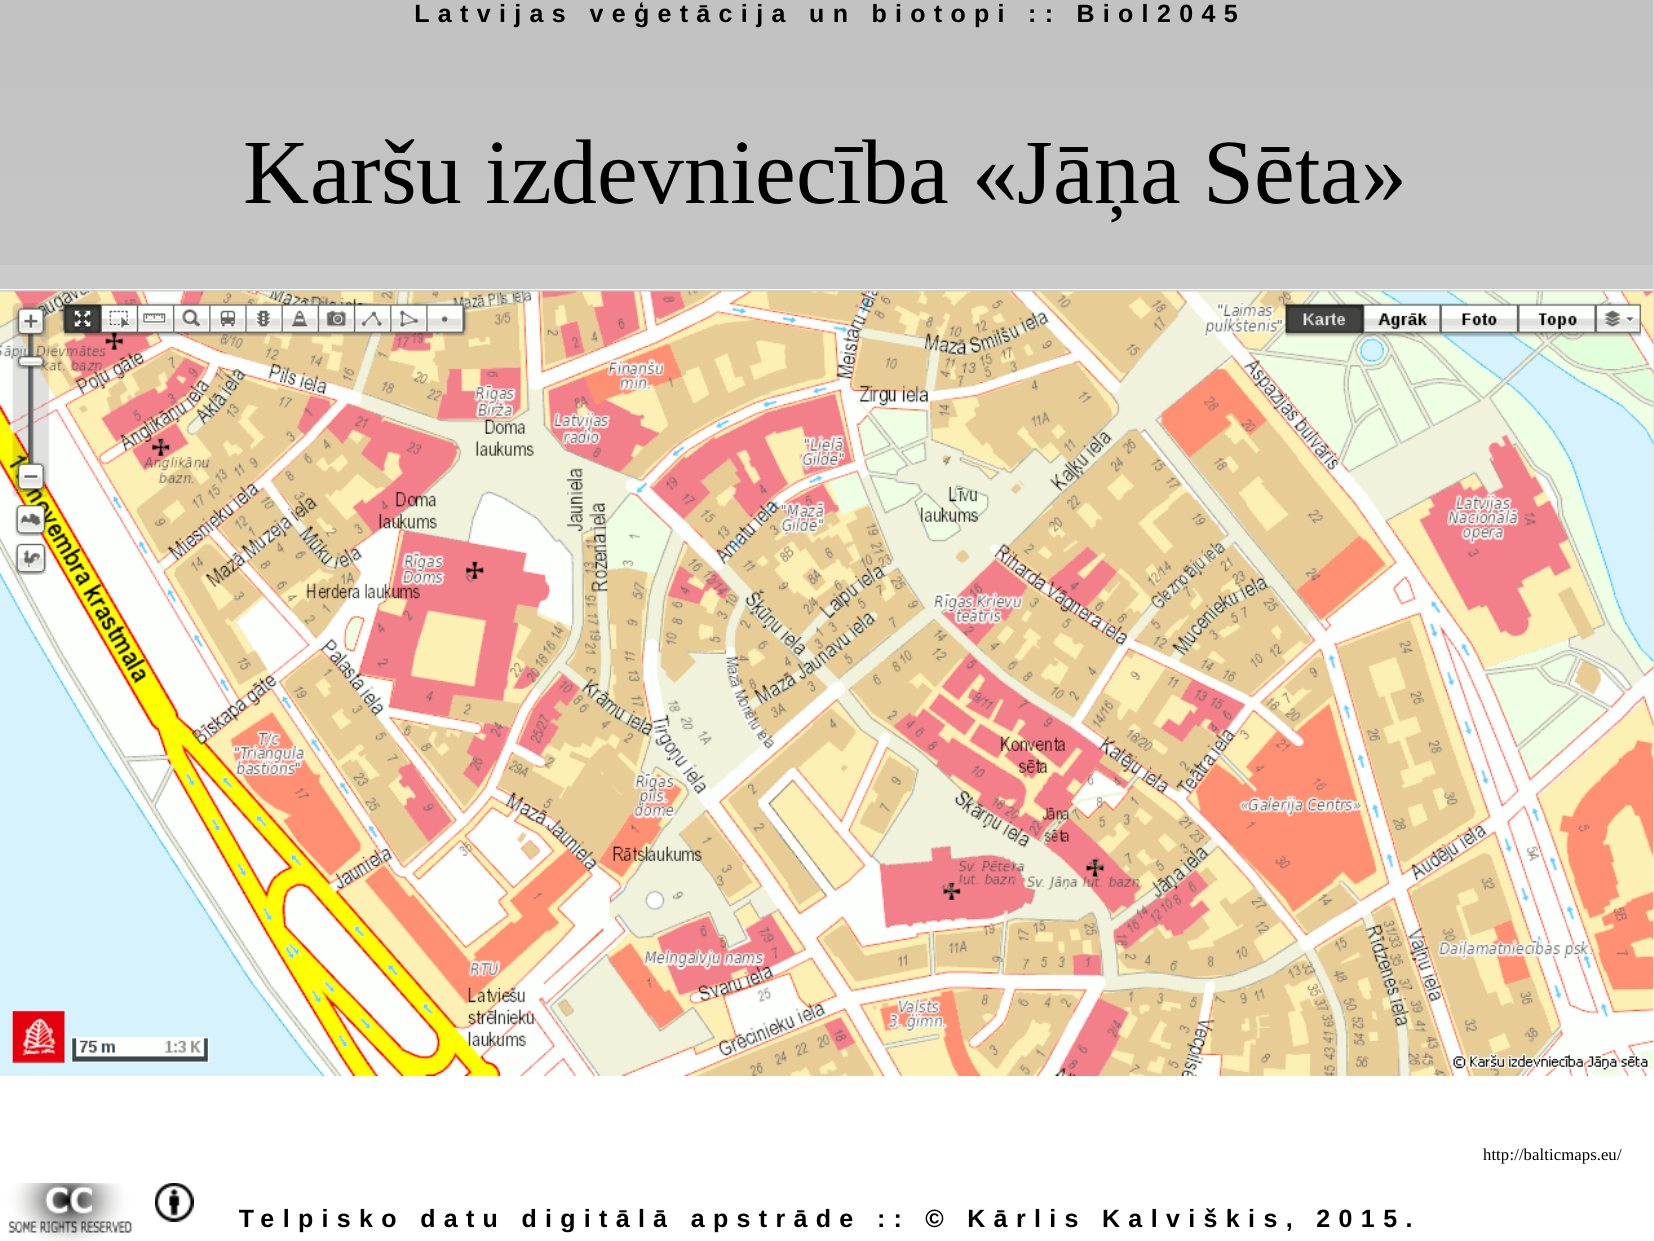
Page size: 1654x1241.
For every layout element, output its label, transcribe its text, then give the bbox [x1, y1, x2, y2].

picture [0, 0, 1654, 1241]
title Karšu izdevniecība «Jāņa Sēta» [29, 49, 1625, 289]
text_box http://balticmaps.eu/ [1483, 1144, 1623, 1164]
